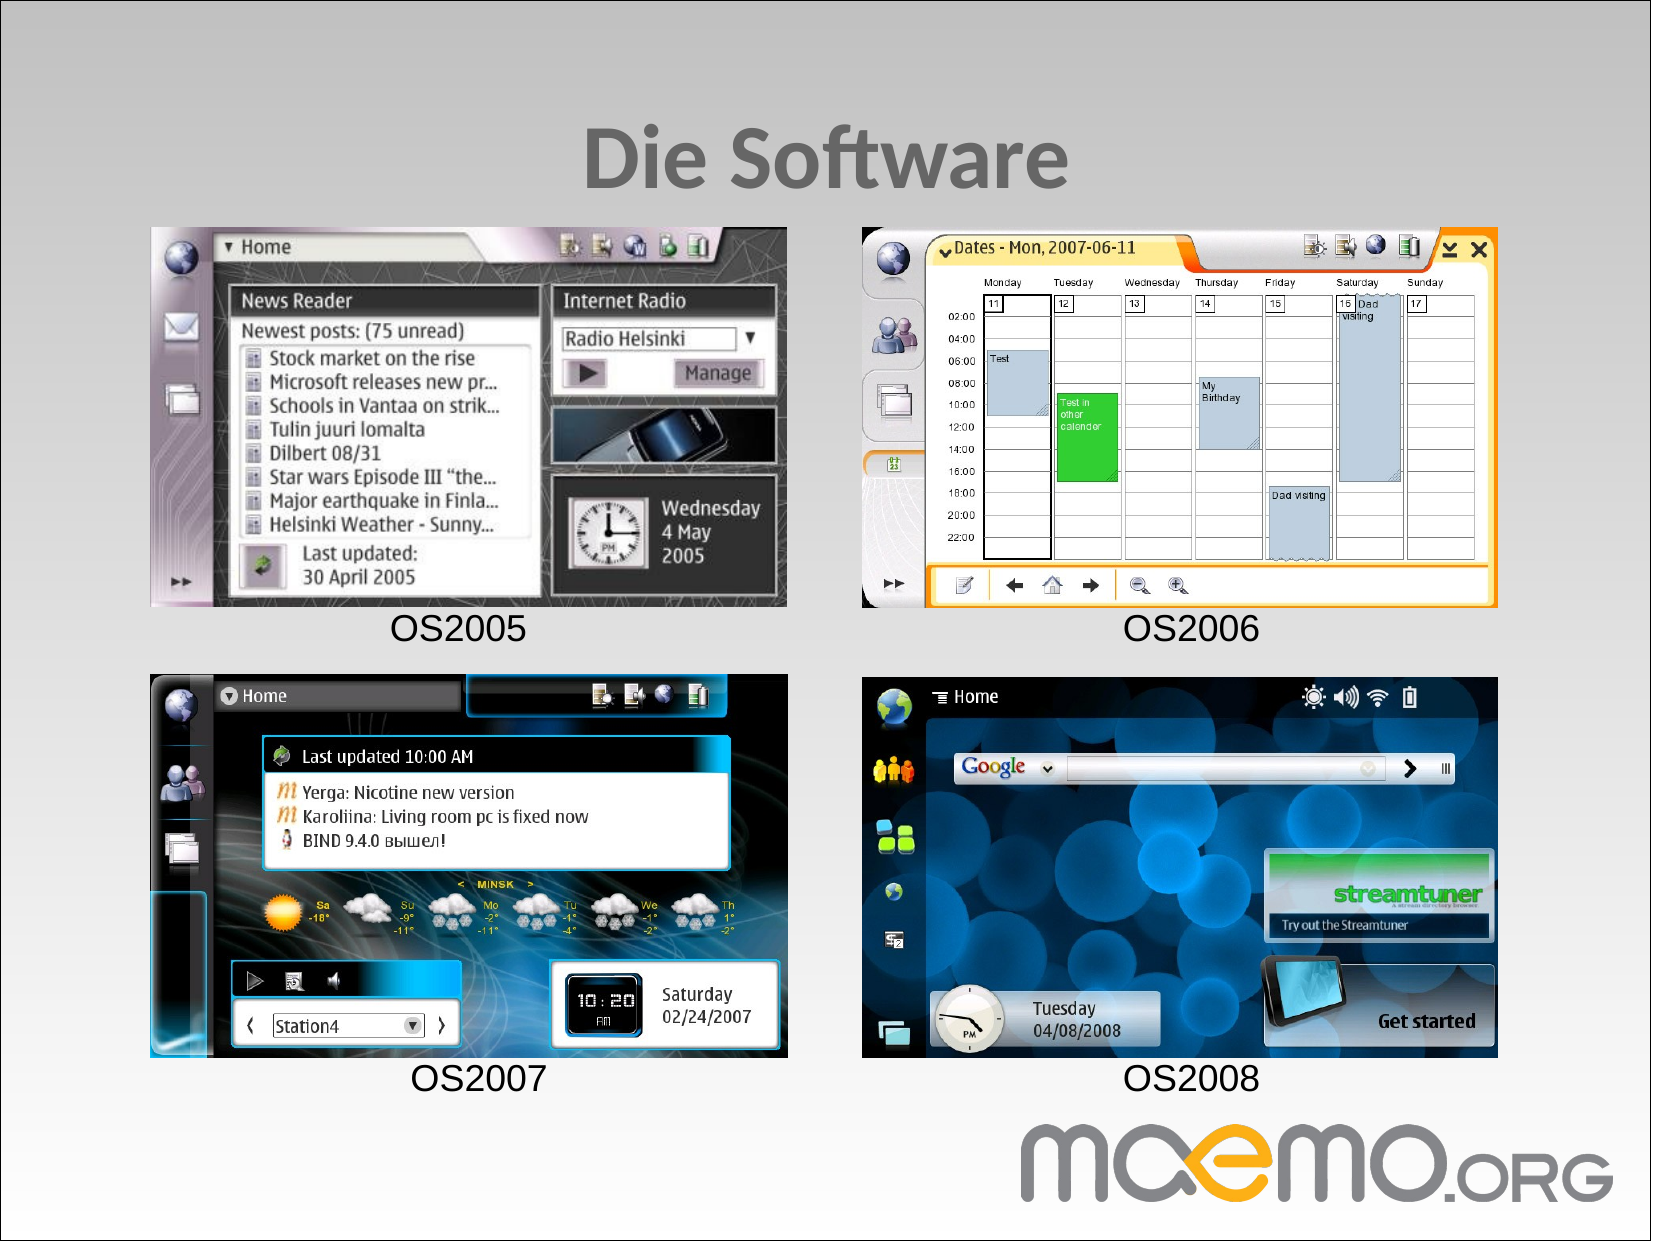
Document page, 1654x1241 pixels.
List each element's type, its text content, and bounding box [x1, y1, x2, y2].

picture [862, 227, 1498, 608]
picture [1021, 1124, 1613, 1202]
text_box OS2008 [1108, 1050, 1276, 1107]
title Die Software [82, 82, 1571, 250]
picture [150, 227, 787, 607]
picture [862, 677, 1498, 1058]
picture [150, 674, 788, 1058]
text_box OS2007 [395, 1050, 563, 1107]
text_box OS2005 [375, 600, 542, 657]
text_box OS2006 [1108, 600, 1276, 657]
